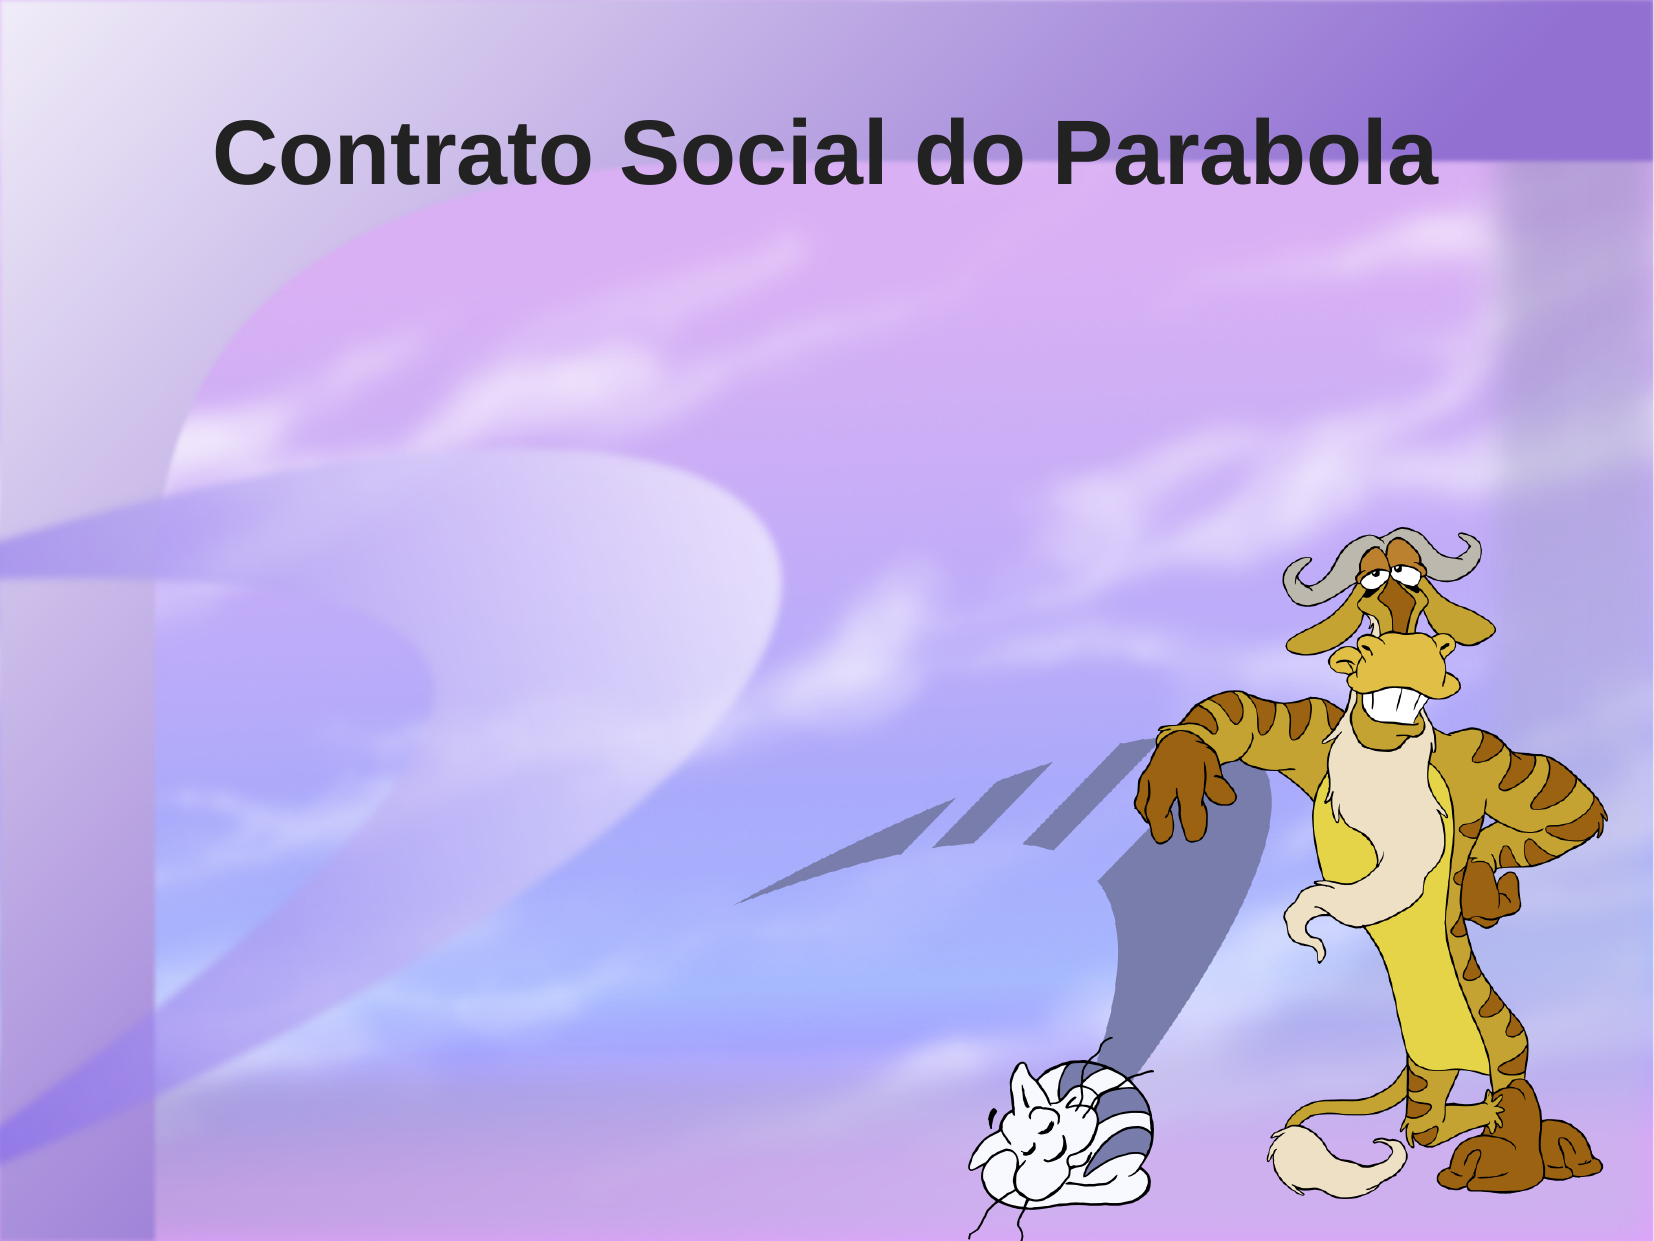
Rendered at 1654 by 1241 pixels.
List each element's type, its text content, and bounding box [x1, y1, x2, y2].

picture [0, 0, 1654, 1241]
title Contrato Social do Parabola [82, 24, 1571, 282]
